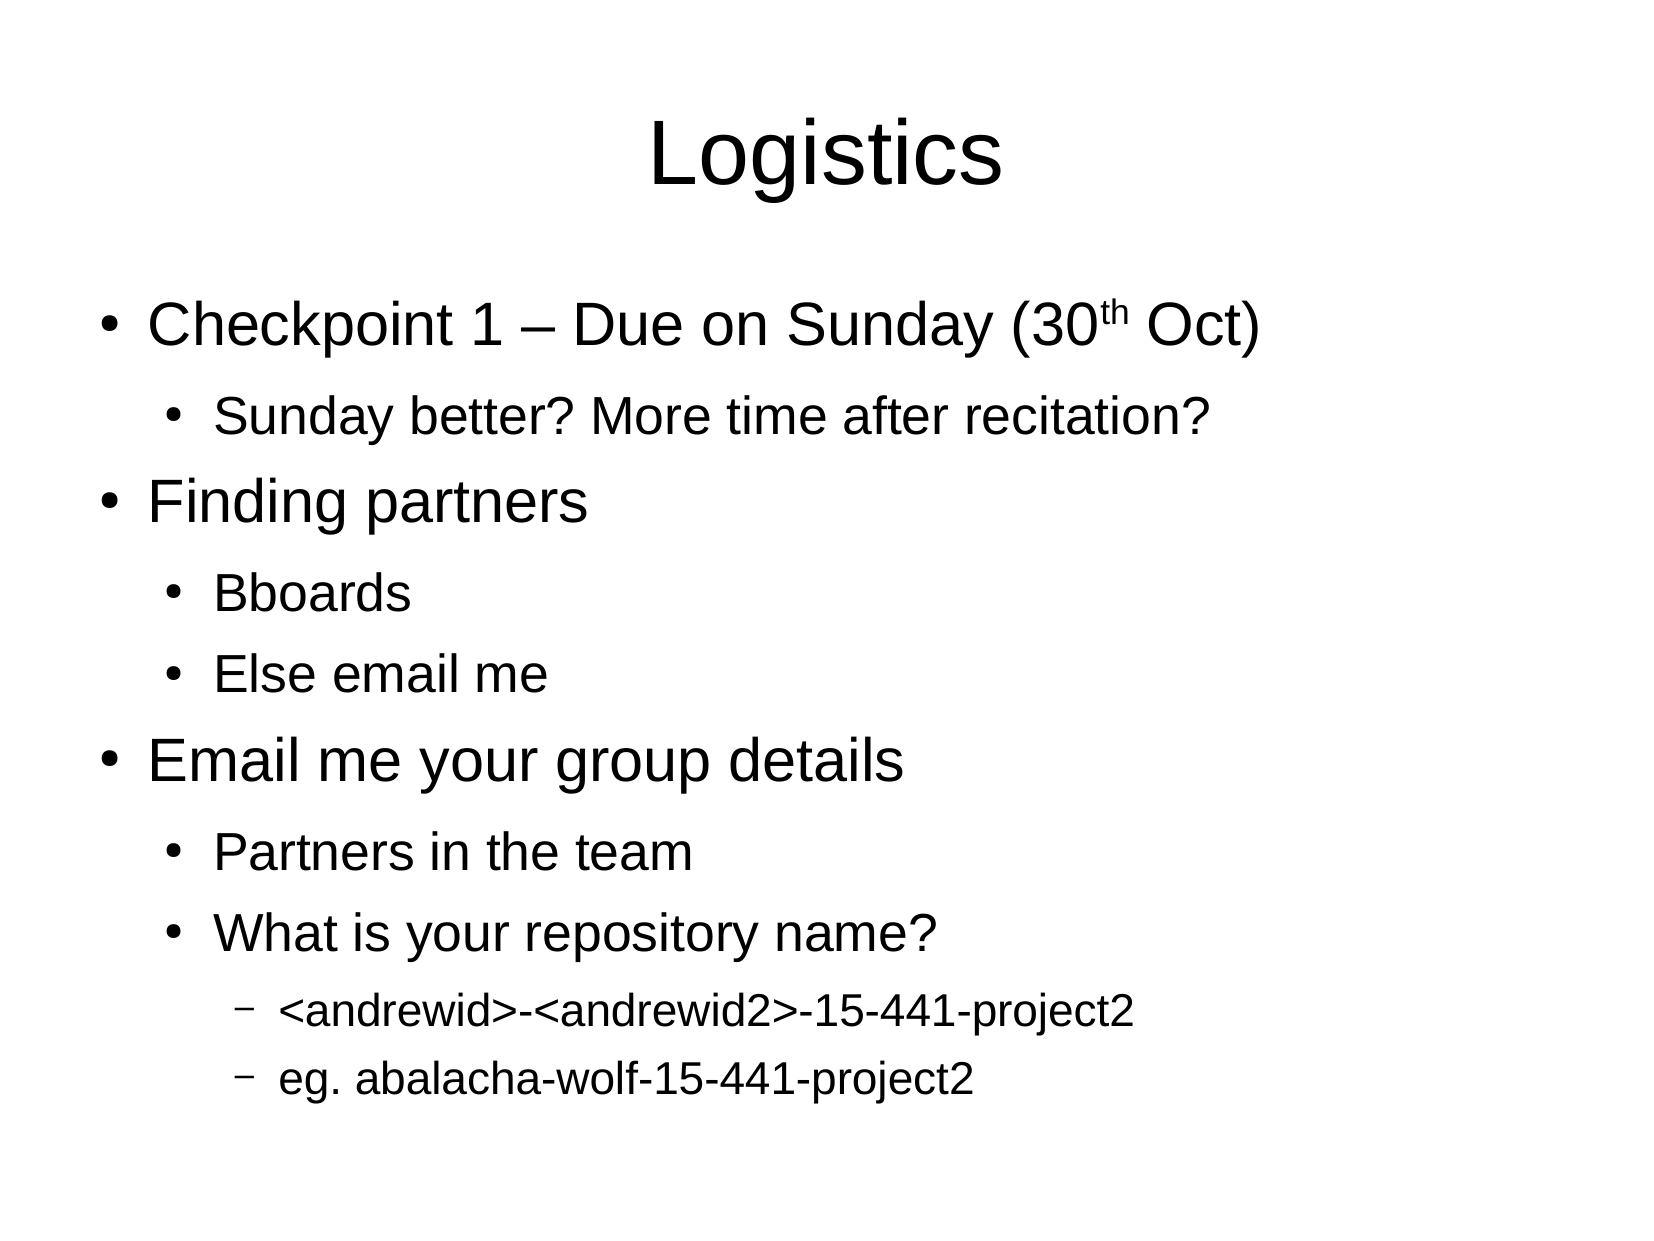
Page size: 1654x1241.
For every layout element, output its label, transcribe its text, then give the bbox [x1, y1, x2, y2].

list Checkpoint 1 – Due on Sunday (30th Oct) Sunday better? More time after recitation? Finding partners Bboards Else email me Email me your group details Partners in the team What is your repository name? <andrewid>-<andrewid2>-15-441-project2 eg. abalacha-wolf-15-441-project2 [82, 290, 1571, 1109]
title Logistics [82, 49, 1571, 257]
